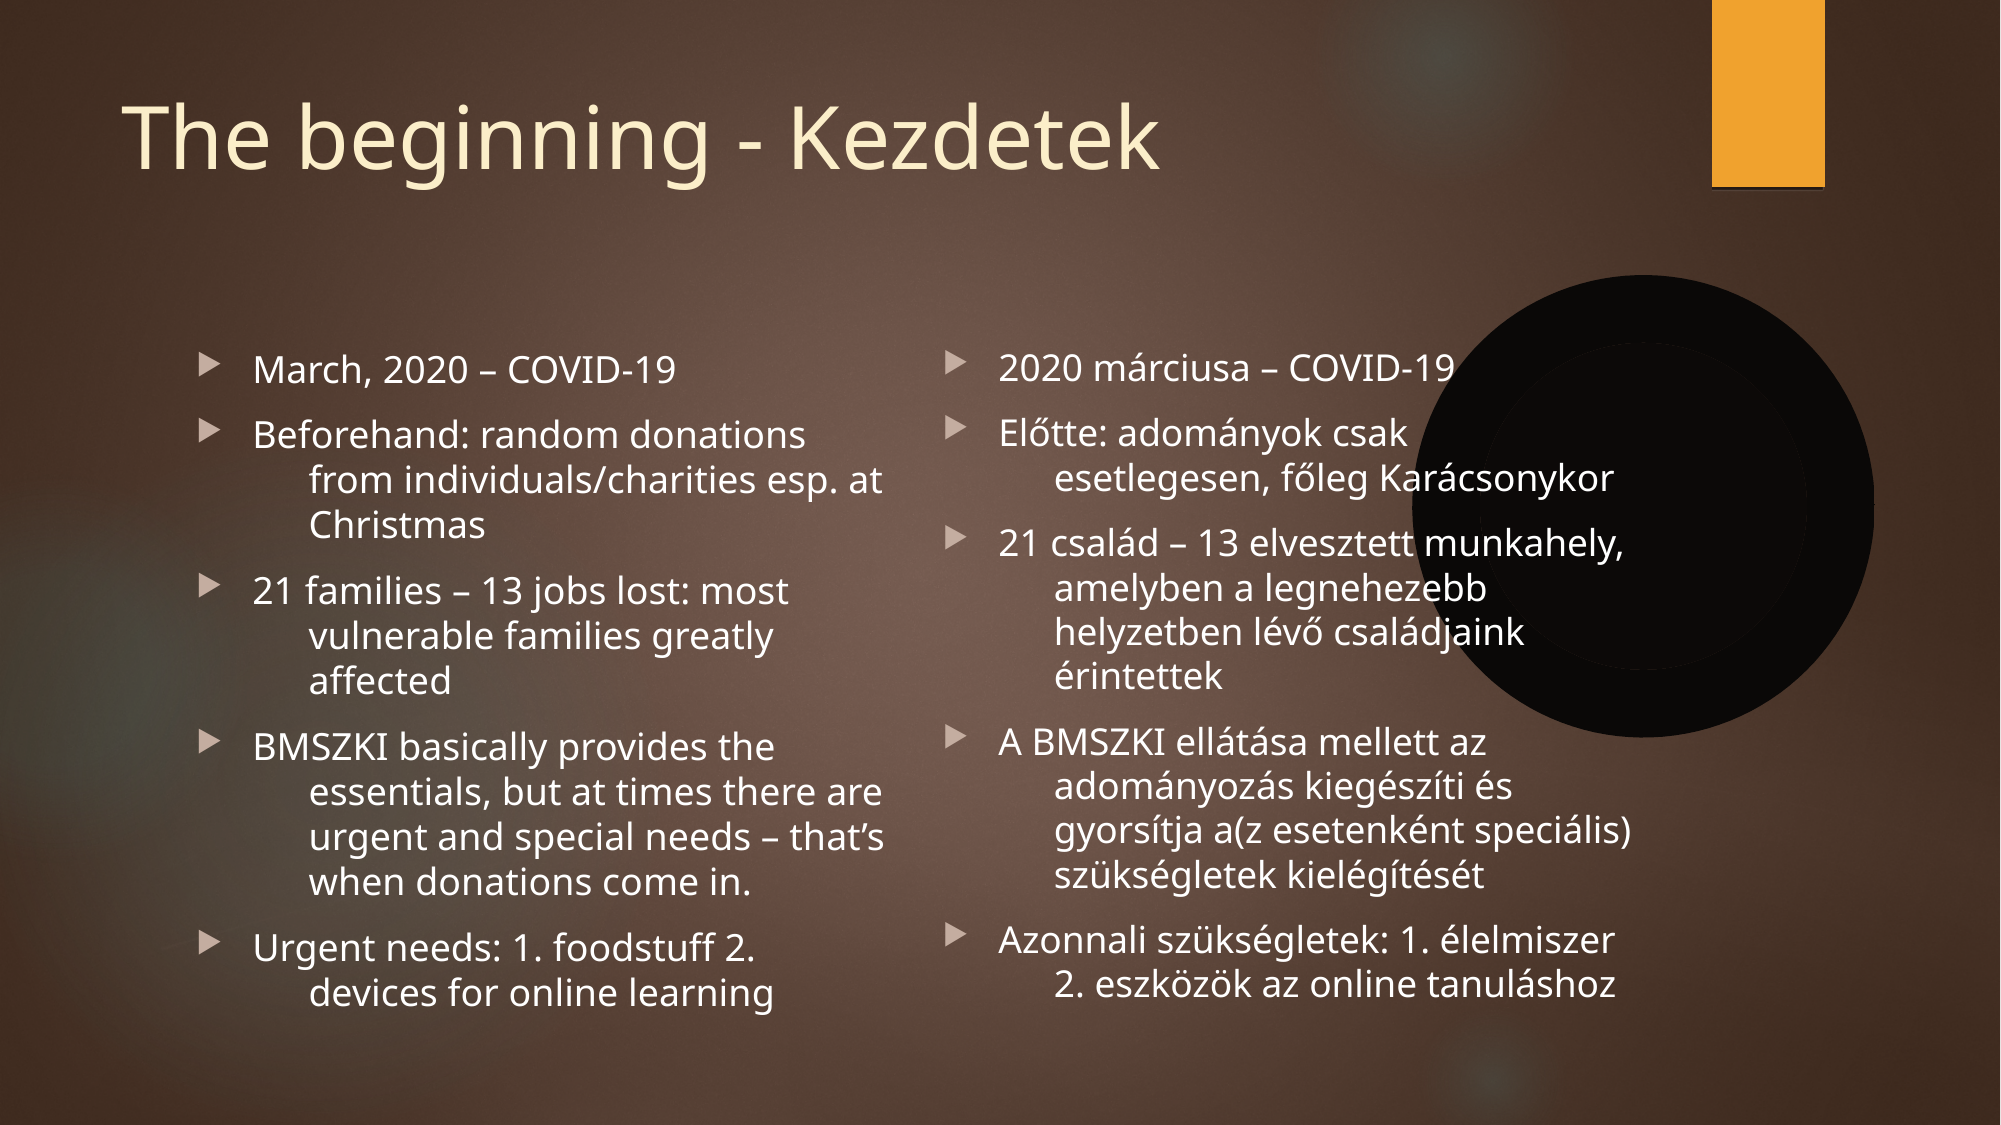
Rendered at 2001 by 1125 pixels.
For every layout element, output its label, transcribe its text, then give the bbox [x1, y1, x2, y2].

title The beginning - Kezdetek [106, 74, 1649, 305]
list March, 2020 – COVID-19 Beforehand: random donations from individuals/charities esp. at Christmas 21 families – 13 jobs lost: most vulnerable families greatly affected BMSZKI basically provides the essentials, but at times there are urgent and special needs – that’s when donations come in. Urgent needs: 1. foodstuff 2. devices for online learning [181, 338, 903, 1027]
list 2020 márciusa – COVID-19 Előtte: adományok csak esetlegesen, főleg Karácsonykor 21 család – 13 elvesztett munkahely, amelyben a legnehezebb helyzetben lévő családjaink érintettek A BMSZKI ellátása mellett az adományozás kiegészíti és gyorsítja a(z esetenként speciális) szükségletek kielégítését Azonnali szükségletek: 1. élelmiszer 2. eszközök az online tanuláshoz [927, 337, 1649, 1027]
